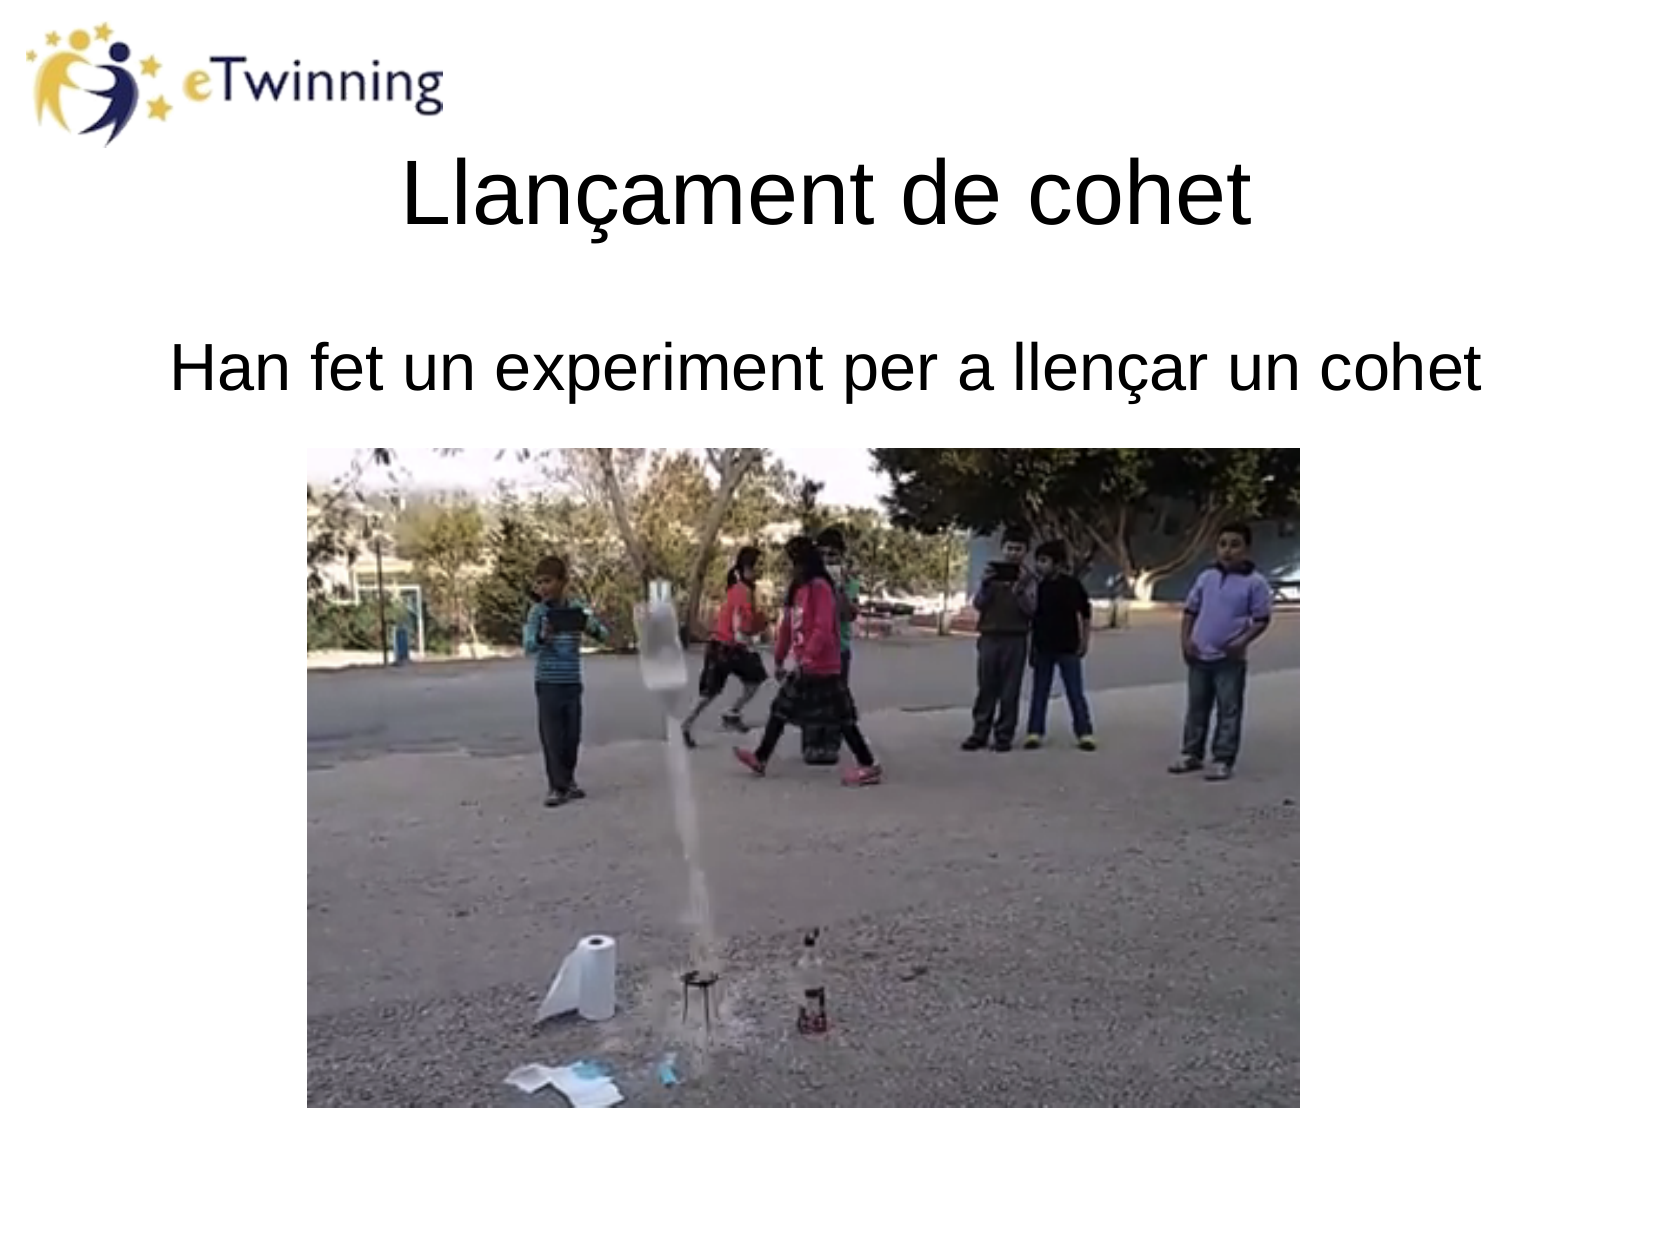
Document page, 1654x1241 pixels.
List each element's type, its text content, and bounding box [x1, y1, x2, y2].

title Llançament de cohet [82, 136, 1571, 249]
picture [26, 20, 443, 148]
picture [307, 448, 1300, 1108]
subtitle Han fet un experiment per a llençar un cohet [118, 329, 1536, 405]
